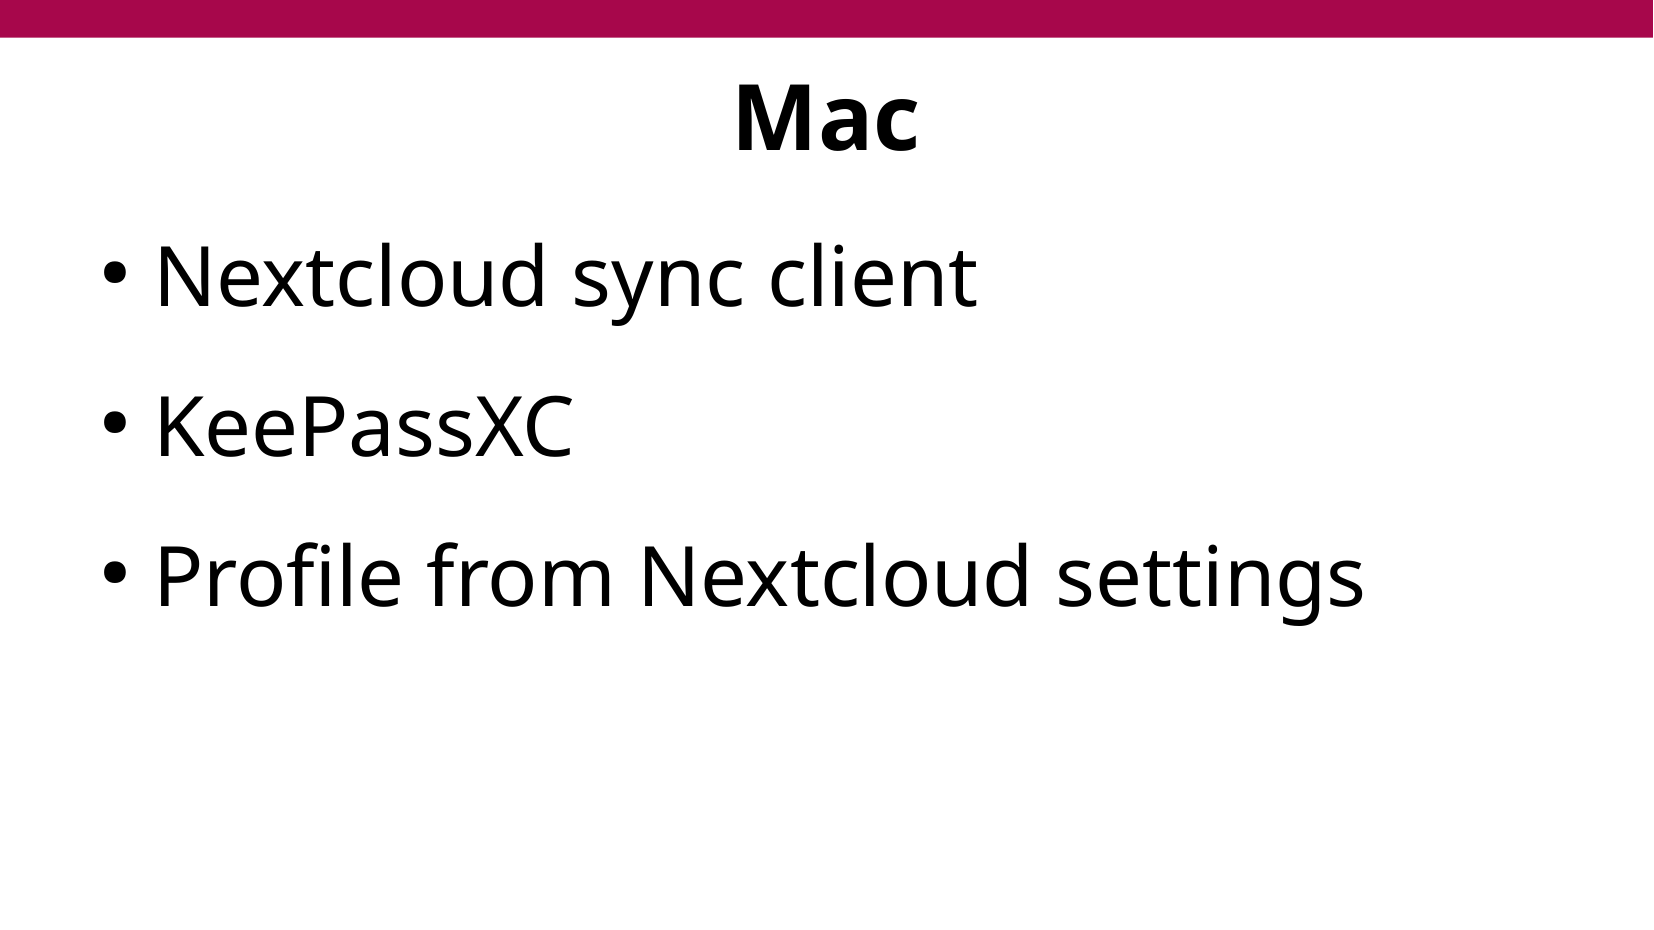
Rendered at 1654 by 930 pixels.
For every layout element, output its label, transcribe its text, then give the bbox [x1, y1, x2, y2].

title Mac [82, 36, 1571, 193]
list Nextcloud sync client KeePassXC Profile from Nextcloud settings [82, 217, 1571, 757]
